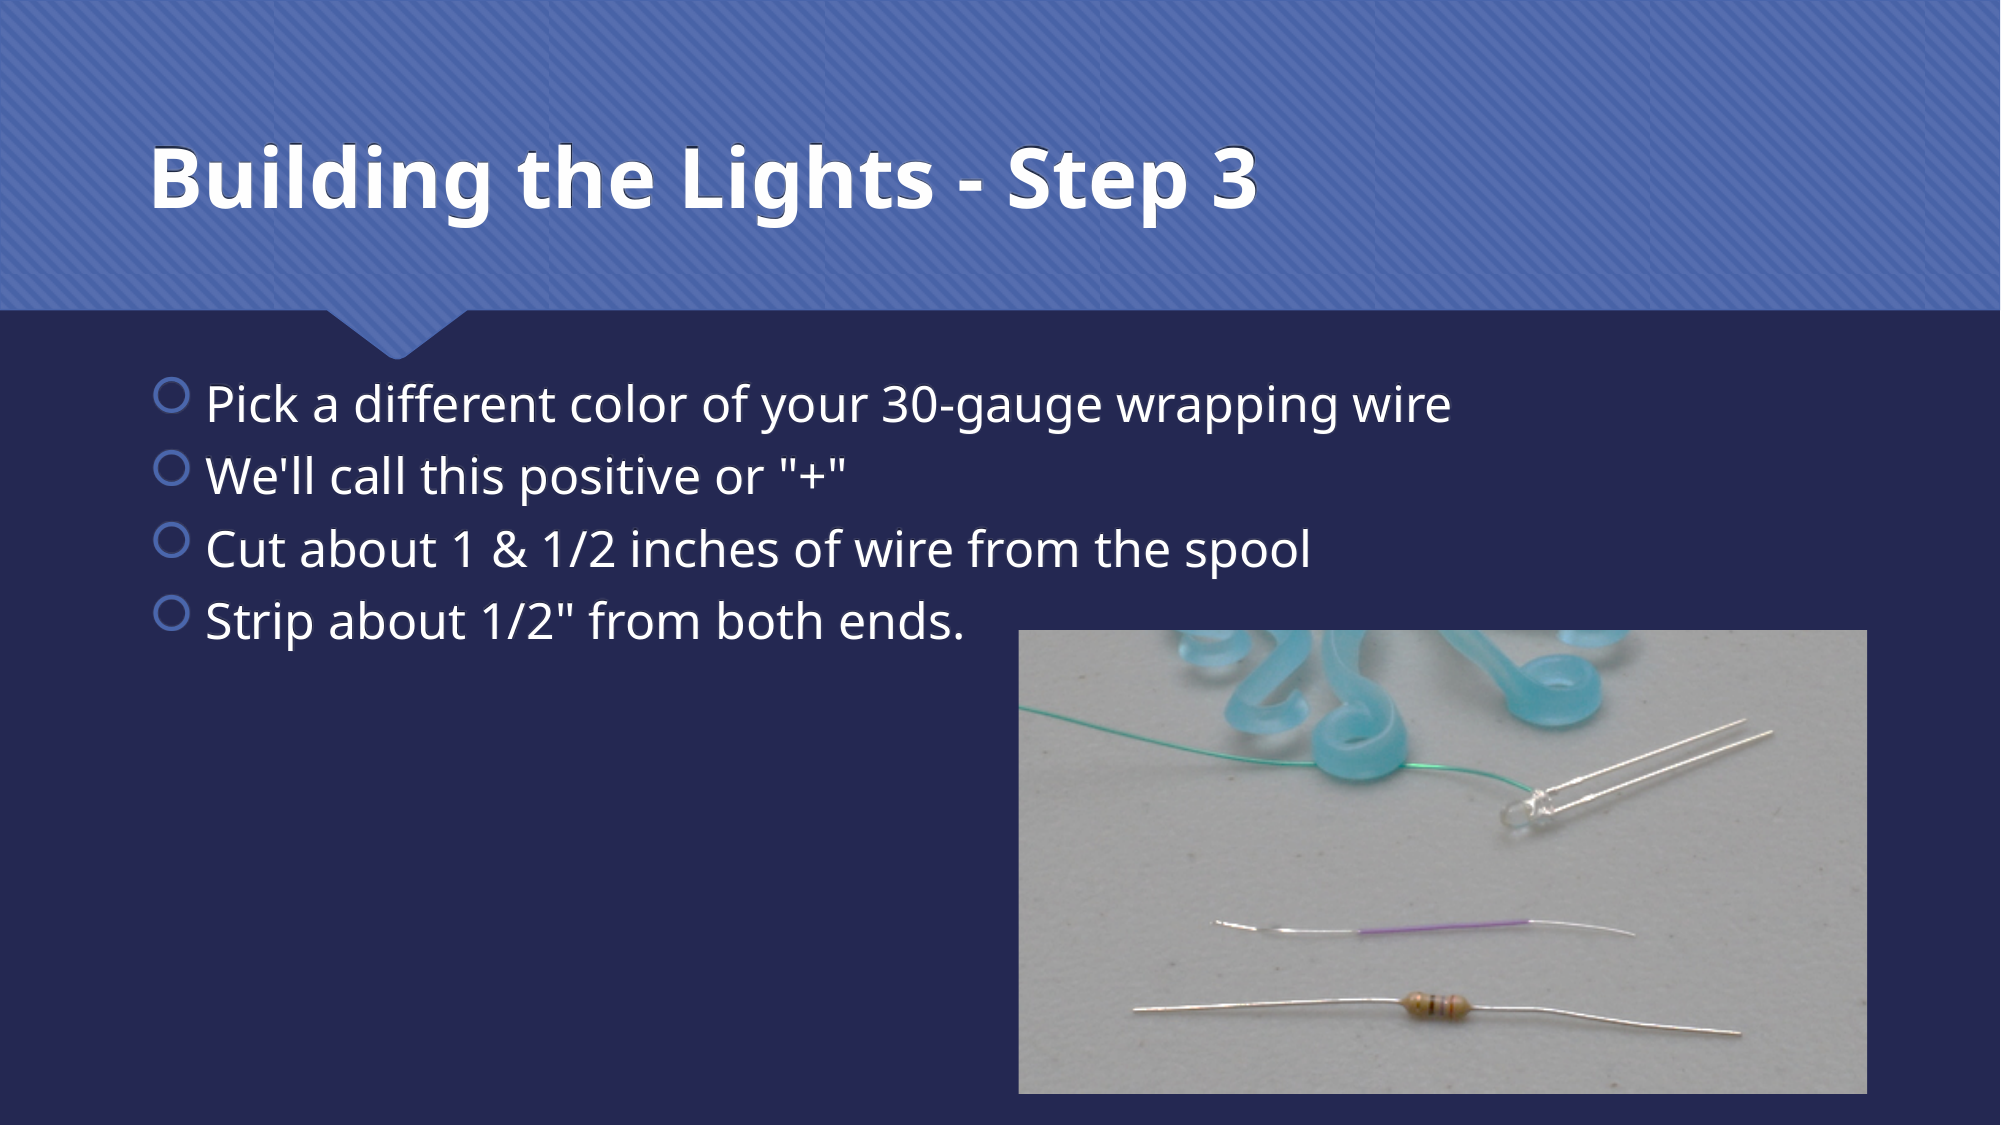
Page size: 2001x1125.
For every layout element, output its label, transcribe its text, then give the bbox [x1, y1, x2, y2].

picture [1018, 630, 1868, 1094]
title Building the Lights - Step 3 [132, 73, 1868, 233]
list Pick a different color of your 30-gauge wrapping wire We'll call this positive or "+" Cut about 1 & 1/2 inches of wire from the spool Strip about 1/2" from both ends. [134, 364, 1866, 962]
